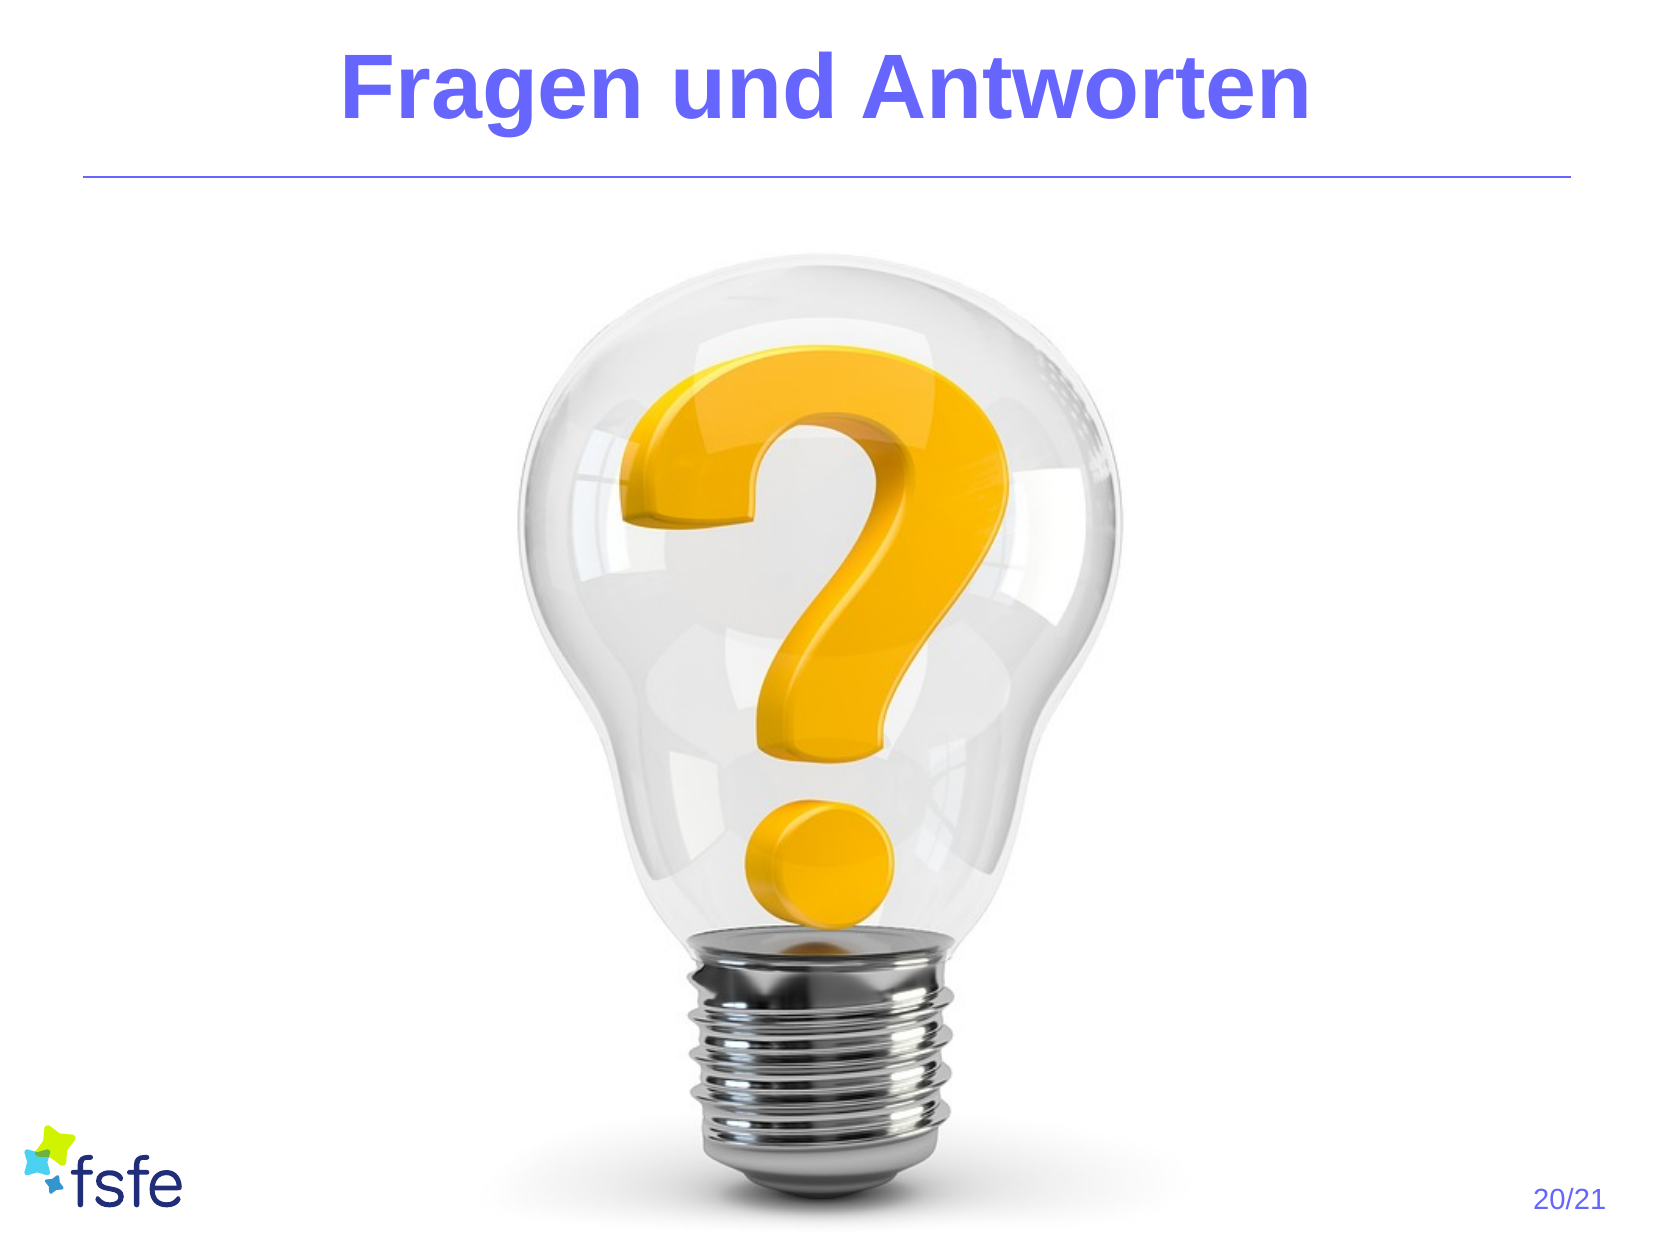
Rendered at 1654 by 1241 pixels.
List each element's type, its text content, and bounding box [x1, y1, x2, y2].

picture [427, 236, 1255, 1237]
title Fragen und Antworten [82, 31, 1571, 142]
